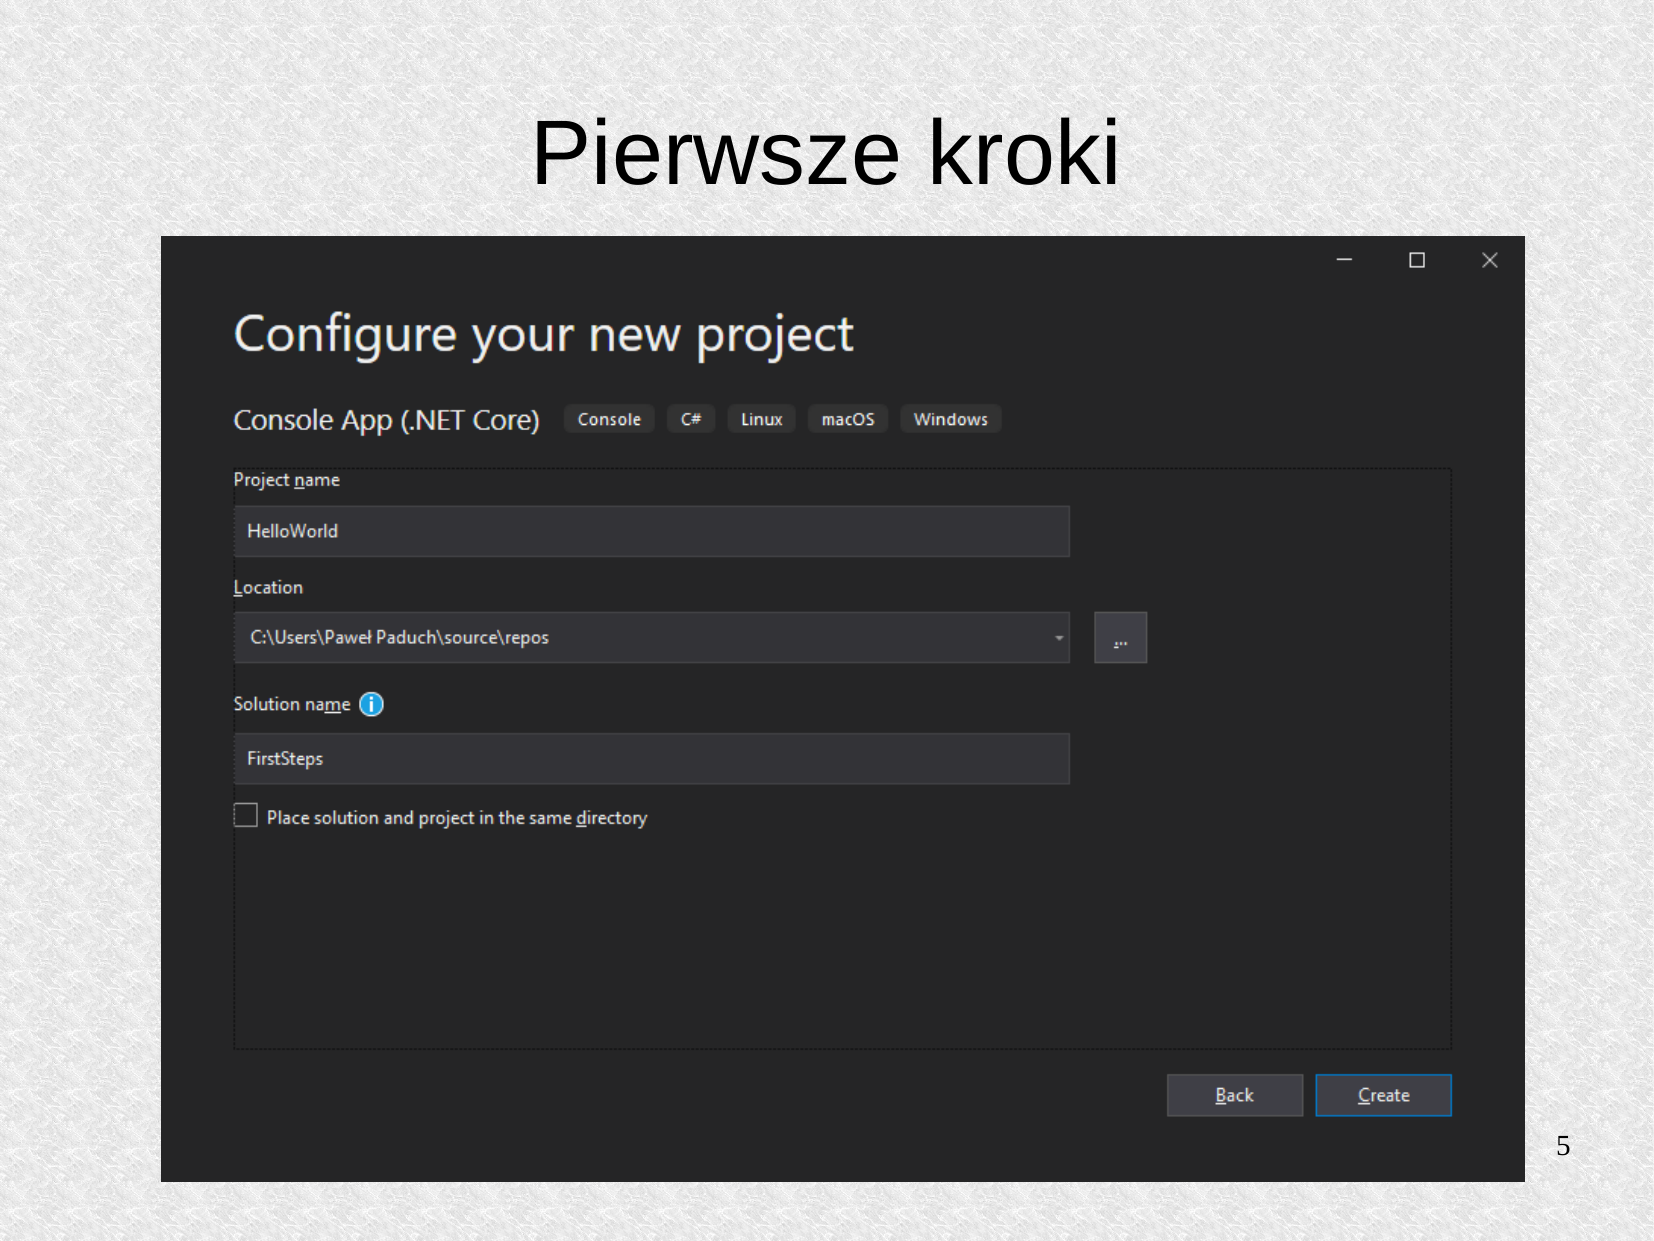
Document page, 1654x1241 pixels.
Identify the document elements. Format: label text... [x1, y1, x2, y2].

title Pierwsze kroki [82, 49, 1571, 257]
picture [0, 0, 1654, 1241]
